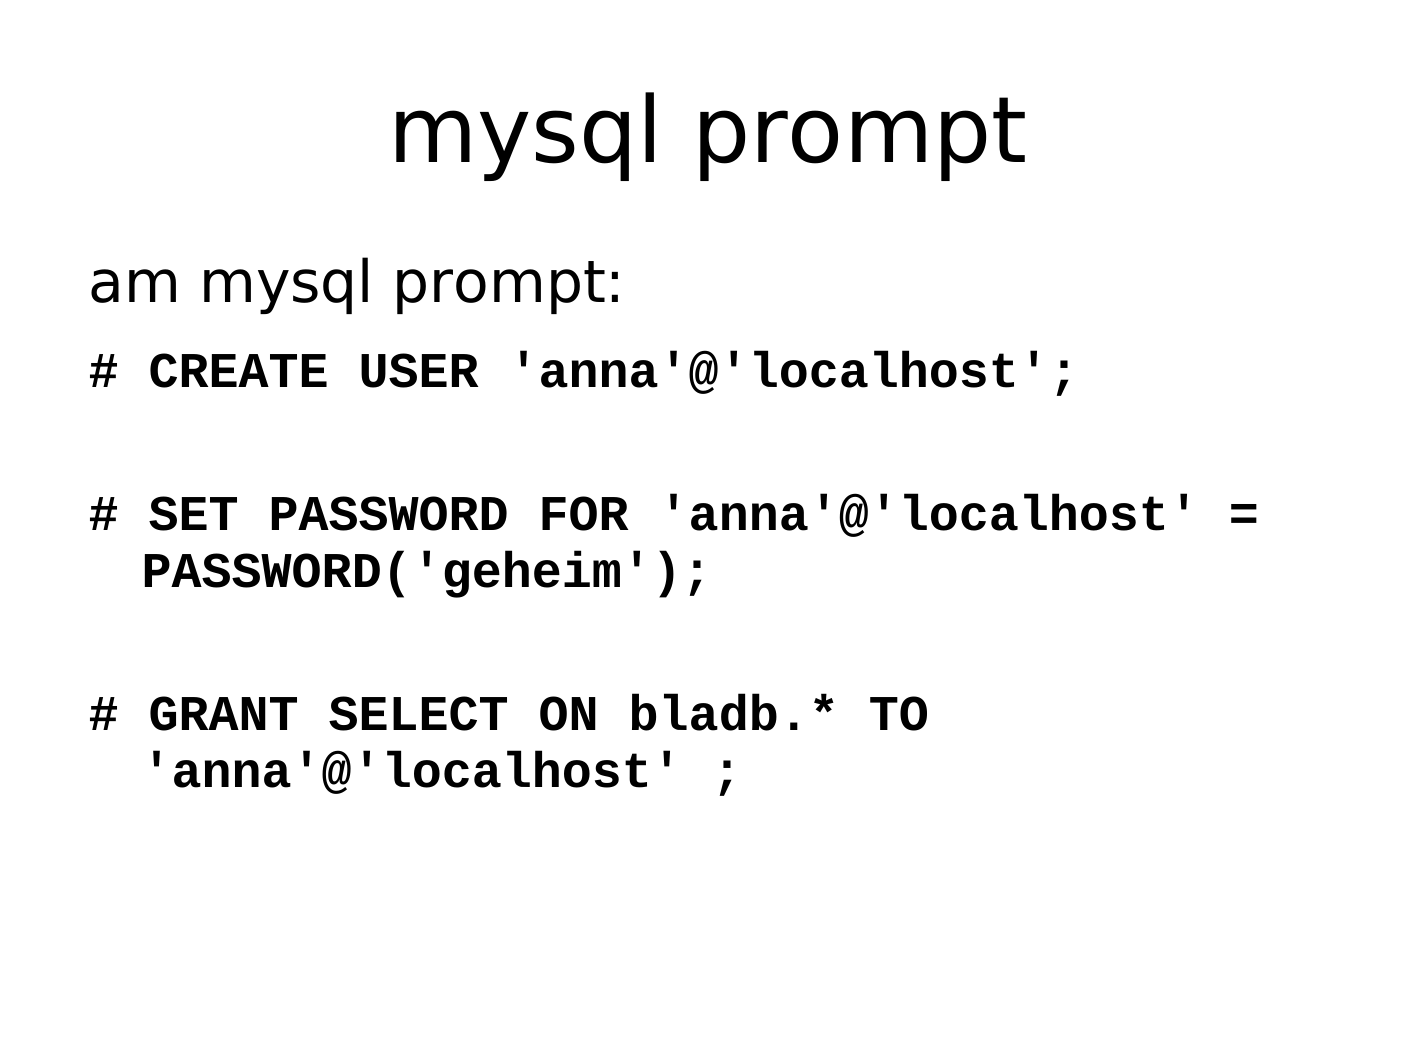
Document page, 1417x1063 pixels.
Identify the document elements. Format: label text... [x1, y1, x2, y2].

list am mysql prompt: # CREATE USER 'anna'@'localhost'; # SET PASSWORD FOR 'anna'@'localhost' = PASSWORD('geheim'); # GRANT SELECT ON bladb.* TO 'anna'@'localhost' ; [70, 248, 1346, 936]
title mysql prompt [70, 49, 1346, 213]
